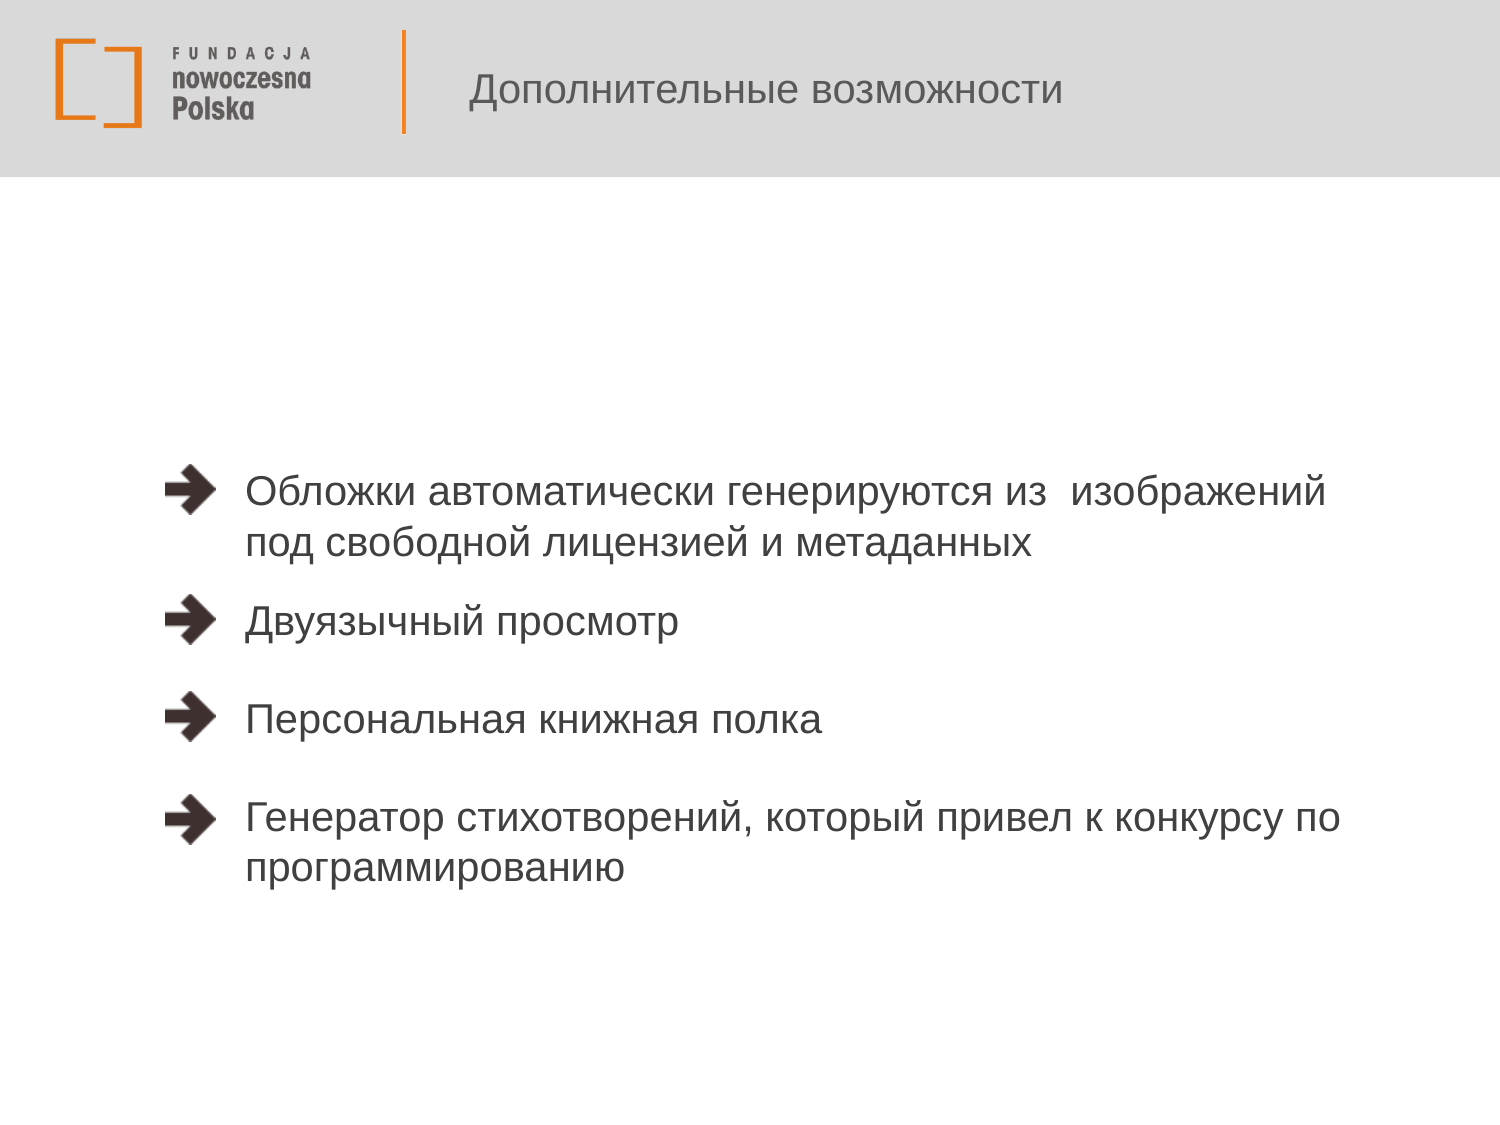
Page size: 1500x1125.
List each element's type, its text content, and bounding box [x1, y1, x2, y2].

text_box Двуязычный просмотр [230, 586, 1365, 652]
picture [165, 794, 216, 845]
picture [165, 464, 216, 515]
text_box Генератор стихотворений, который привел к конкурсу по программированию [230, 782, 1365, 898]
picture [165, 594, 216, 645]
picture [395, 30, 422, 145]
text_box Персональная книжная полка [230, 684, 1365, 750]
text_box [0, 0, 1500, 178]
picture [165, 691, 216, 742]
picture [53, 30, 313, 140]
text_box Обложки автоматически генерируются из изображений под свободной лицензией и метаданных [230, 456, 1365, 572]
text_box Дополнительные возможности [454, 54, 1406, 120]
